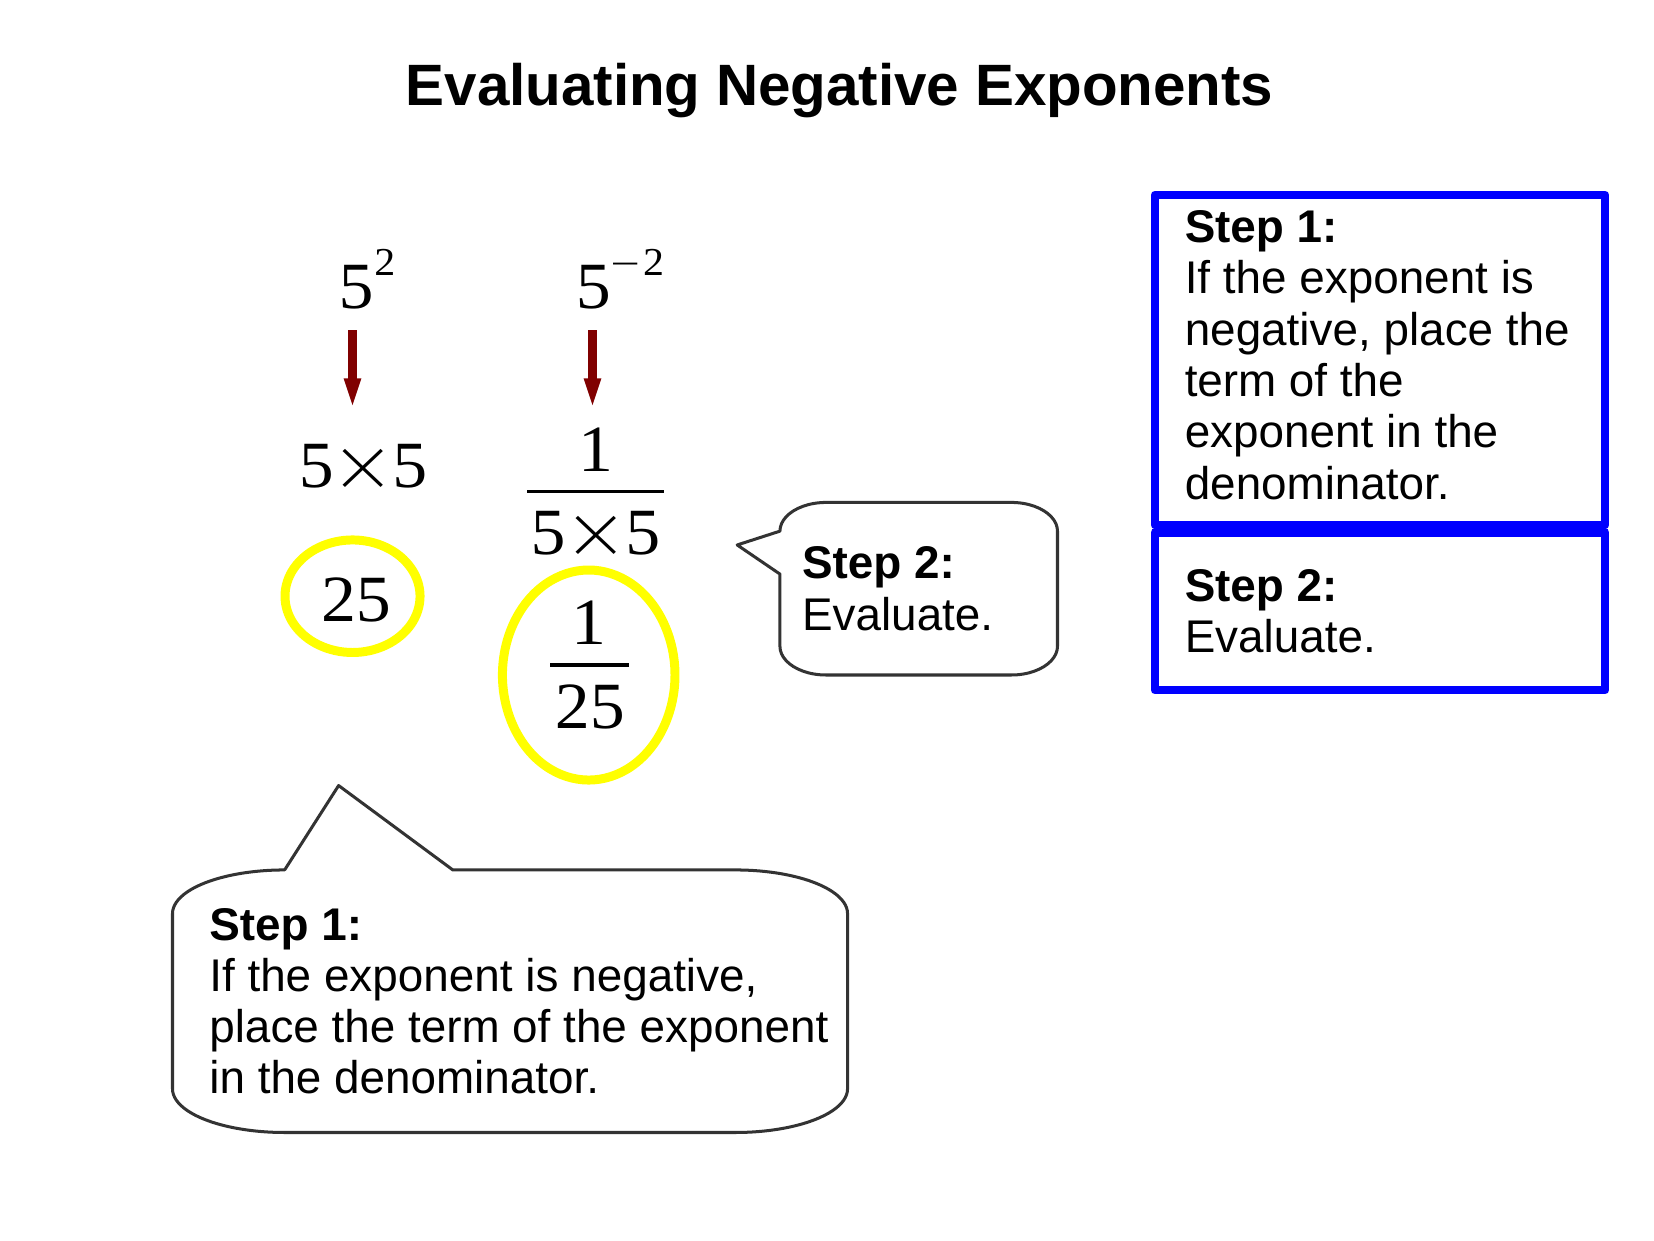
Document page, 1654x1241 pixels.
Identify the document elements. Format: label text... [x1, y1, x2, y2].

text_box Step 2: Evaluate. [737, 502, 1058, 676]
text_box Step 1: If the exponent is negative, place the term of the exponent in the denominator. Step 2: Evaluate. [1170, 537, 1601, 686]
text_box Step 1: If the exponent is negative, place the term of the exponent in the denominator. Step 2: Evaluate. [1170, 199, 1601, 521]
chart [540, 586, 639, 743]
text_box Step 1: If the exponent is negative, place the term of the exponent in the denominator. [172, 785, 848, 1133]
chart [331, 240, 671, 323]
text_box Step 1: If the exponent is negative, place the term of the exponent in the denominator. Step 2: Evaluate. [1170, 193, 1613, 926]
chart [312, 562, 398, 636]
chart [517, 412, 673, 569]
text_box Evaluating Negative Exponents [90, 45, 1591, 127]
chart [292, 429, 434, 503]
